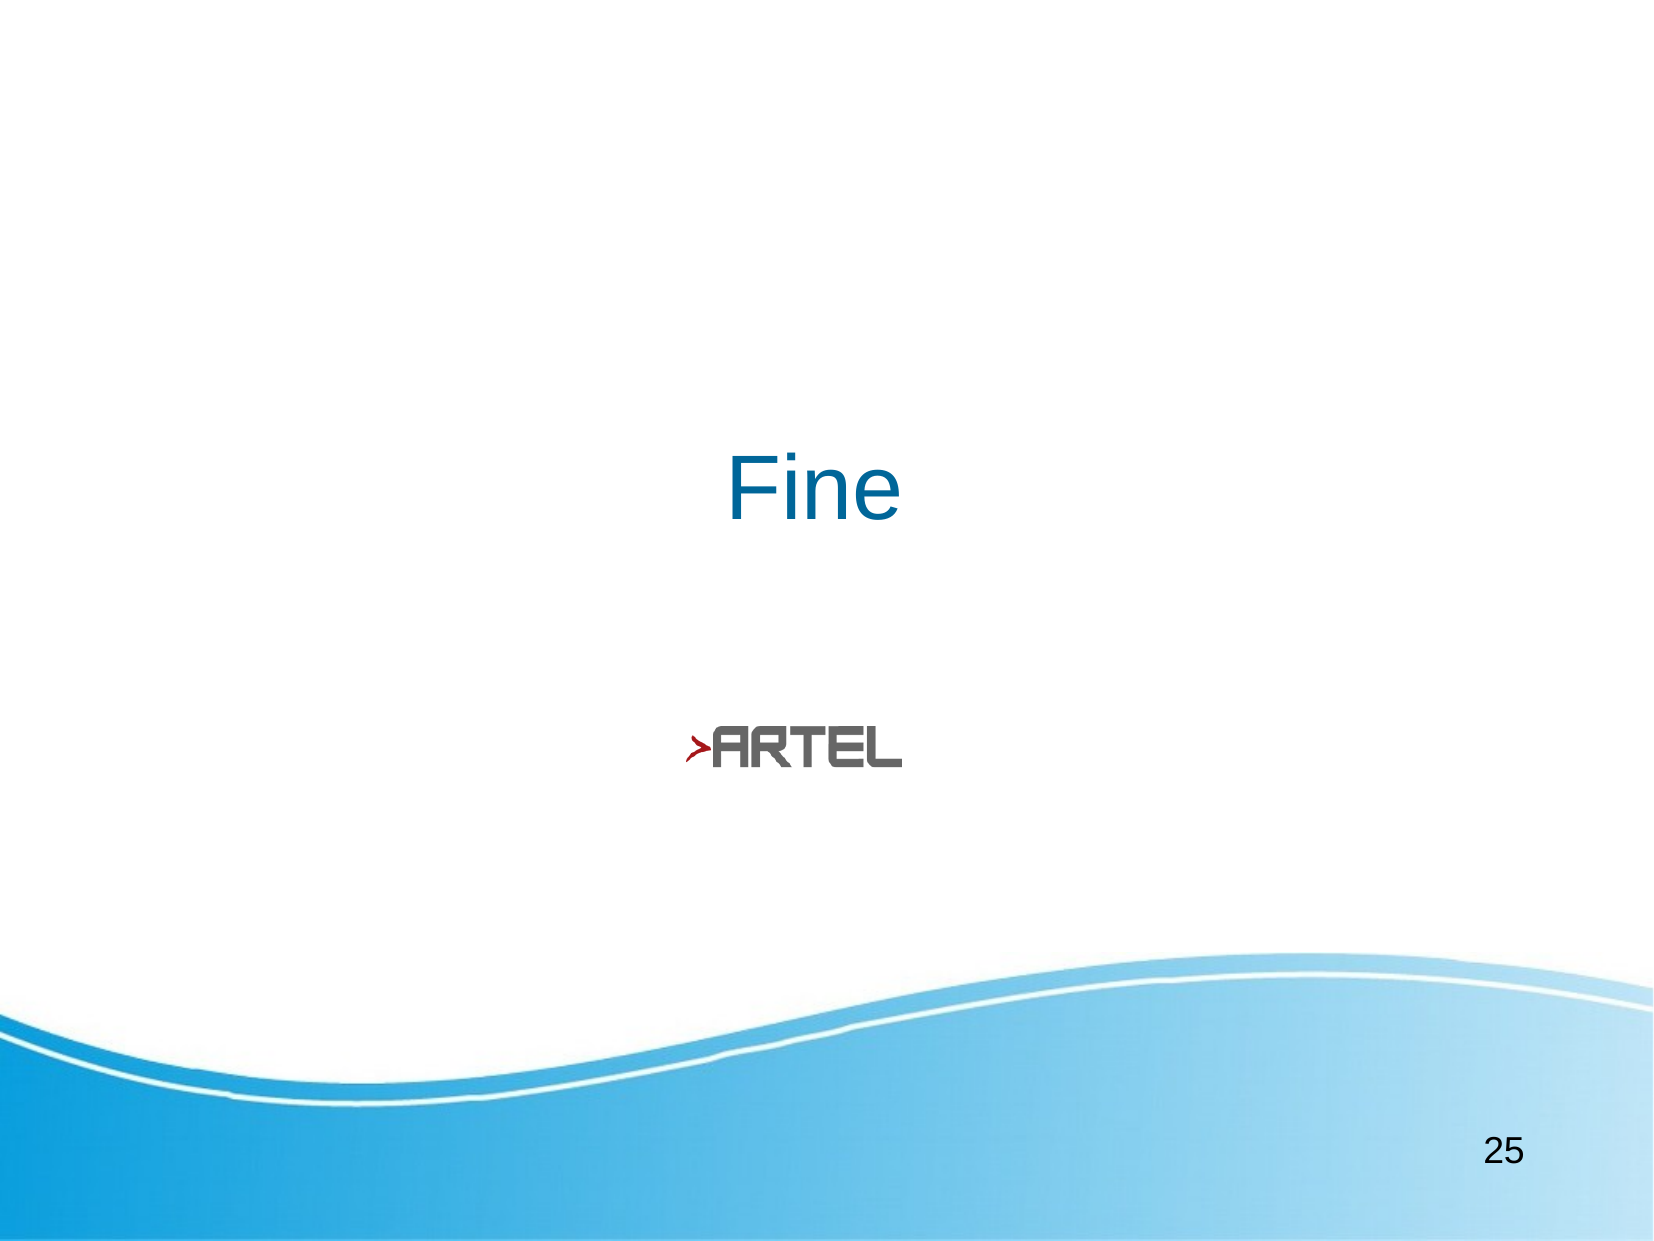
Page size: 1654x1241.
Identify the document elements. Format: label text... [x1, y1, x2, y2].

picture [0, 952, 1654, 1241]
text_box <numero> [1468, 1122, 1654, 1193]
picture [685, 726, 902, 768]
title Fine [70, 384, 1559, 592]
